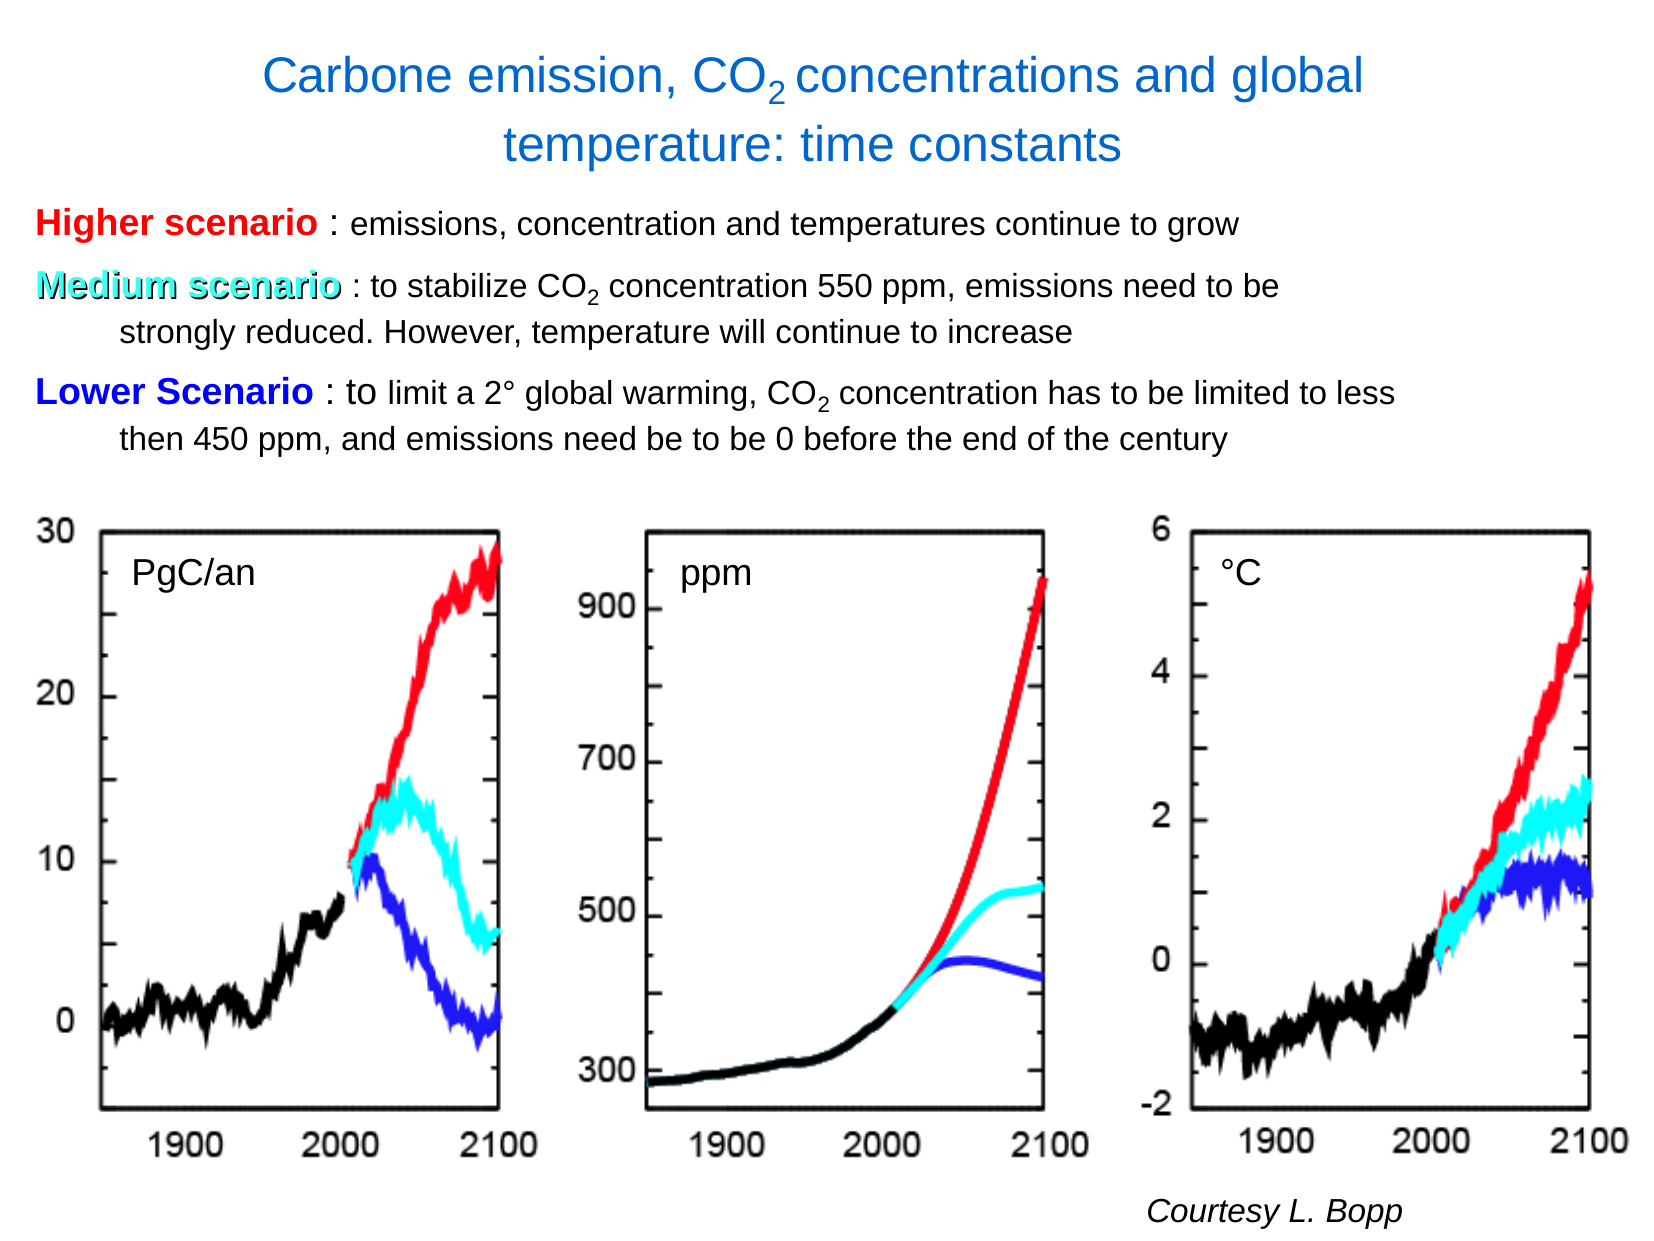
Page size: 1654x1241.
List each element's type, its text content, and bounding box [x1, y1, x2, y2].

text_box Carbone emission, CO2 concentrations and global temperature: time constants [116, 34, 1511, 191]
text_box PgC/an [116, 540, 289, 607]
text_box °C [1205, 540, 1286, 607]
text_box ppm [665, 540, 780, 607]
text_box Courtesy L. Bopp [1131, 1181, 1649, 1241]
text_box Higher scenario : emissions, concentration and temperatures continue to grow Medium scenario : to stabilize CO2 concentration 550 ppm, emissions need to be strongly reduced. However, temperature will continue to increase Lower Scenario : to limit a 2° global warming, CO2 concentration has to be limited to less then 450 ppm, and emissions need be to be 0 before the end of the century [20, 190, 1649, 493]
picture [0, 469, 1654, 1193]
